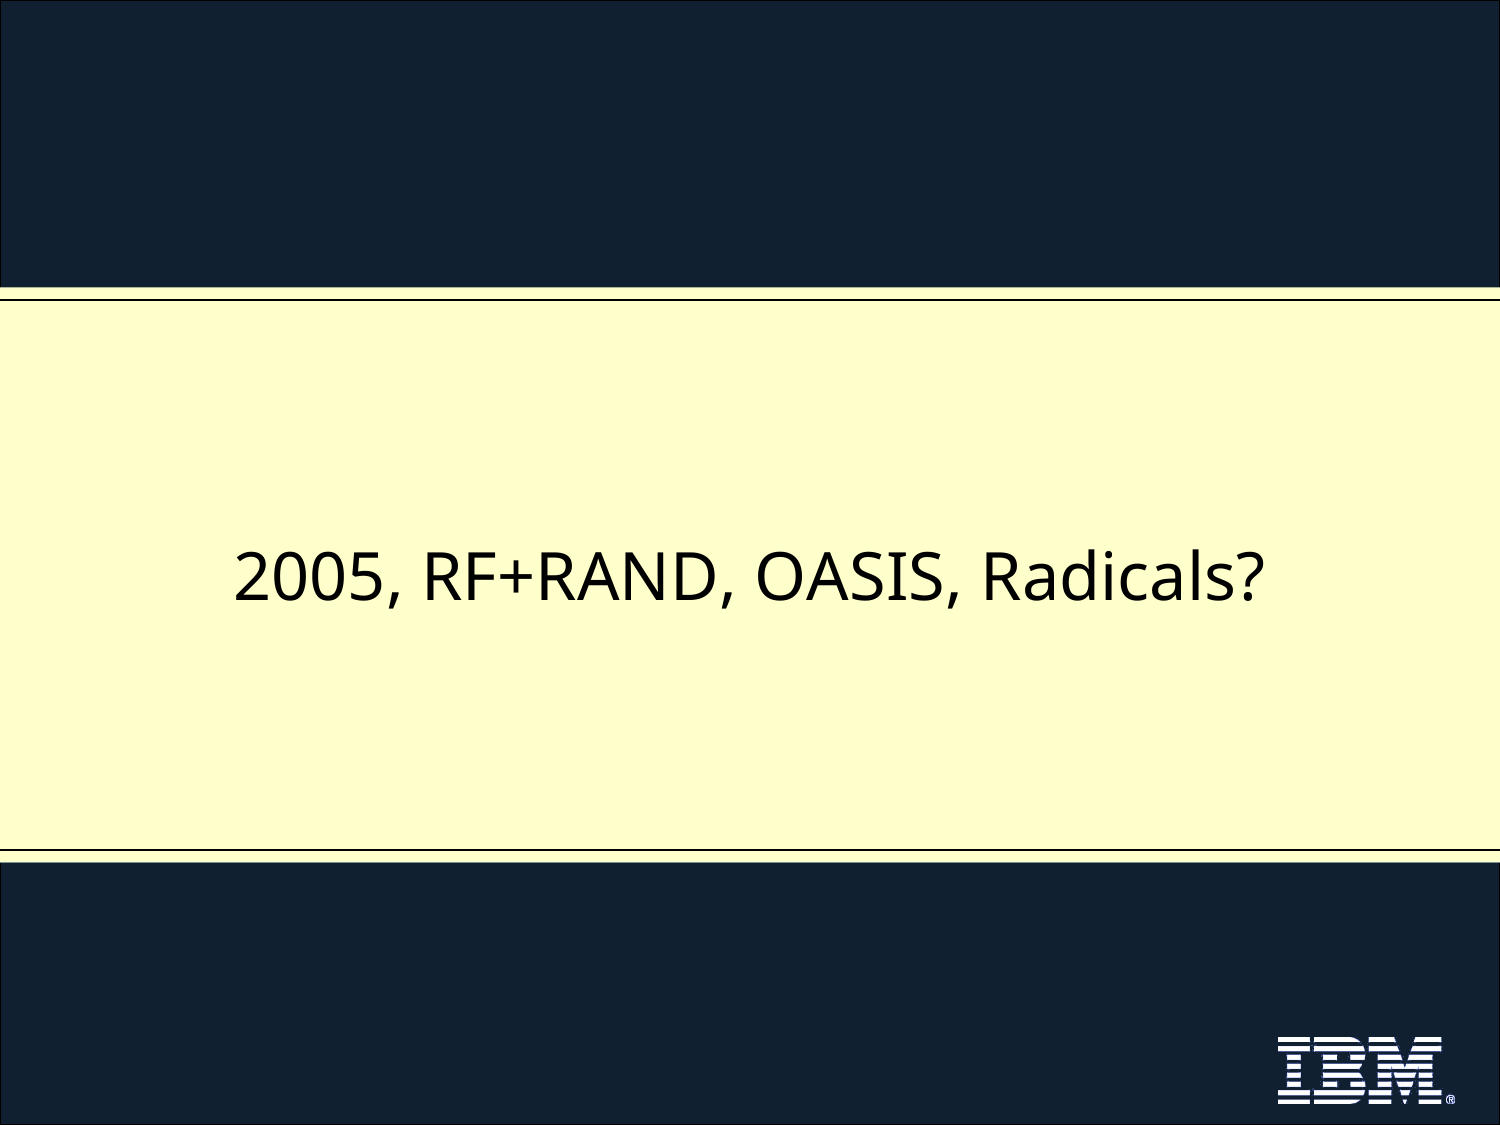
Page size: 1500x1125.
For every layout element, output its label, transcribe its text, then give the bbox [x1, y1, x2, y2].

picture [1278, 1037, 1484, 1104]
text_box 2005, RF+RAND, OASIS, Radicals? [0, 301, 1500, 849]
text_box 2005, RF+RAND, OASIS, Radicals? [0, 287, 1500, 299]
text_box 2005, RF+RAND, OASIS, Radicals? [0, 851, 1500, 863]
